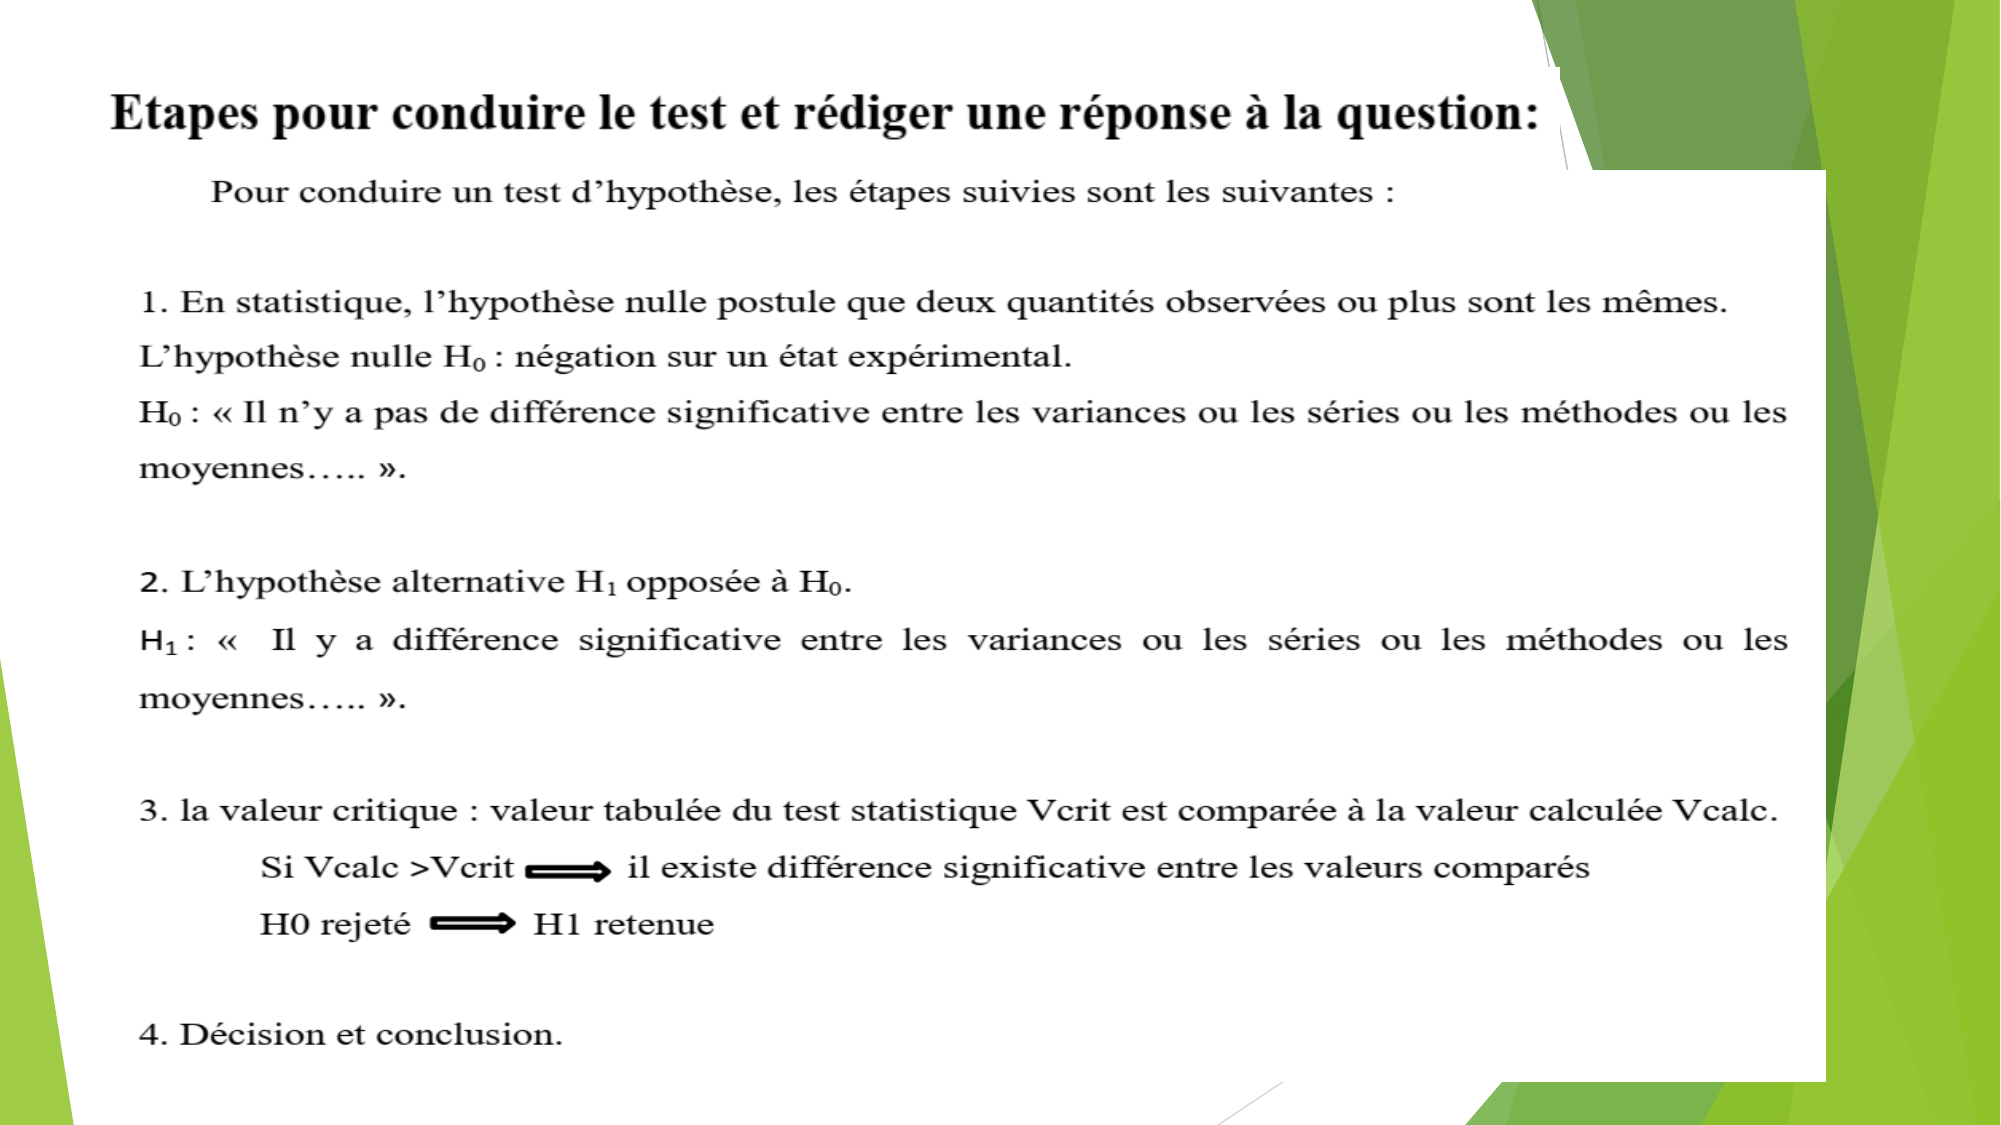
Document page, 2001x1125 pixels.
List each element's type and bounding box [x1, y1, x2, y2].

picture [103, 67, 1826, 1082]
